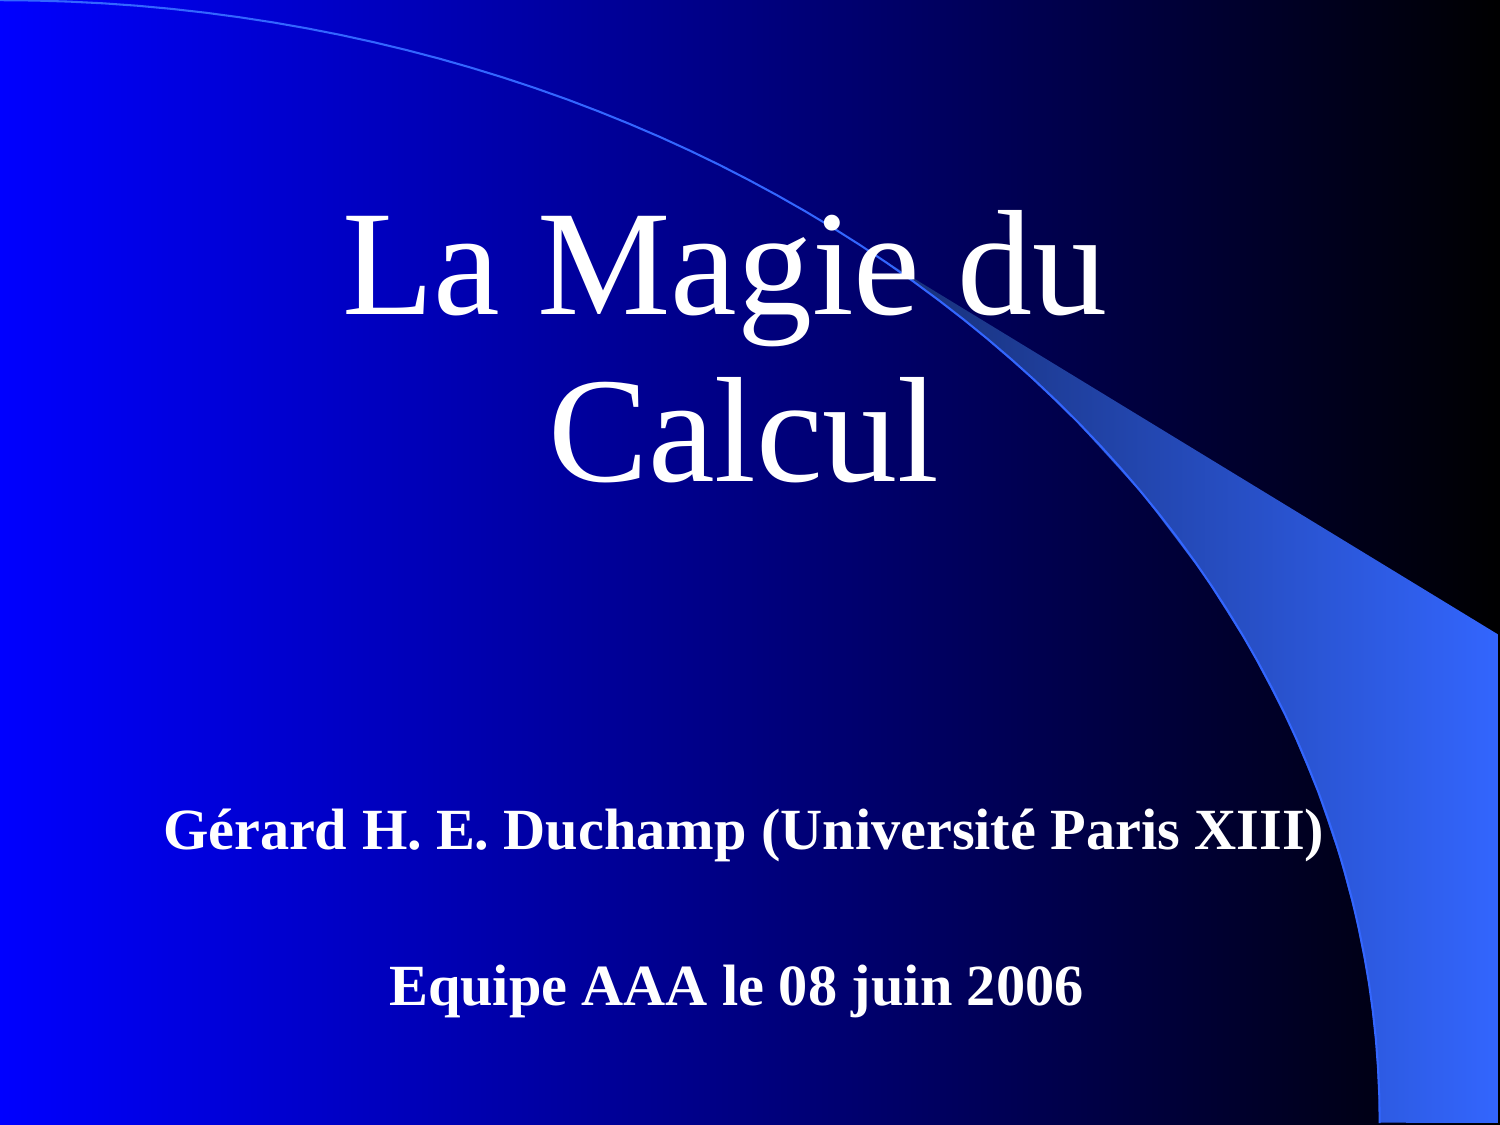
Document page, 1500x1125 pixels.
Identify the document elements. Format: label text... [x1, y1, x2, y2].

text_box La Magie du Calcul Gérard H. E. Duchamp (Université Paris XIII) Equipe AAA le 08 juin 2006 [148, 173, 1341, 1026]
